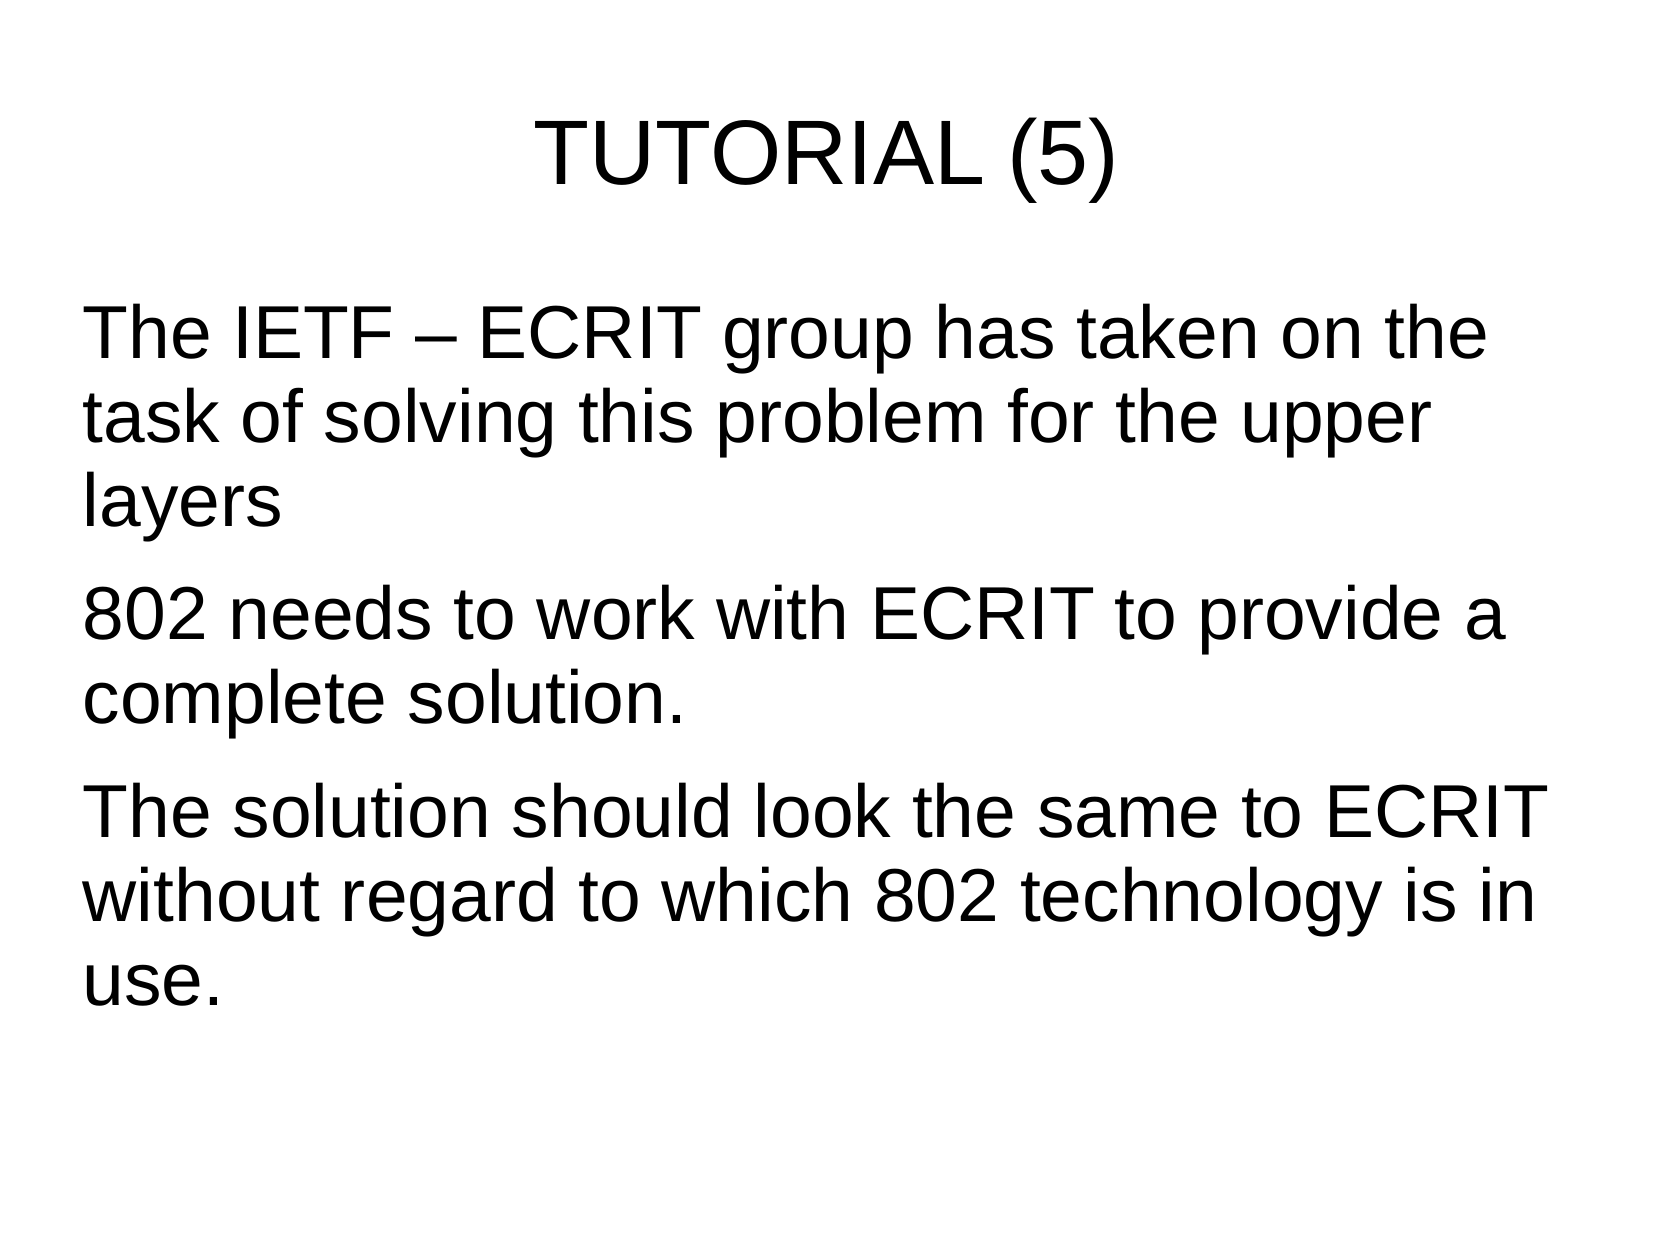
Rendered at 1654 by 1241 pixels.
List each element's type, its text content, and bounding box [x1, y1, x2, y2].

title TUTORIAL (5) [82, 56, 1571, 250]
list The IETF – ECRIT group has taken on the task of solving this problem for the upper layers 802 needs to work with ECRIT to provide a complete solution. The solution should look the same to ECRIT without regard to which 802 technology is in use. [82, 290, 1571, 1094]
